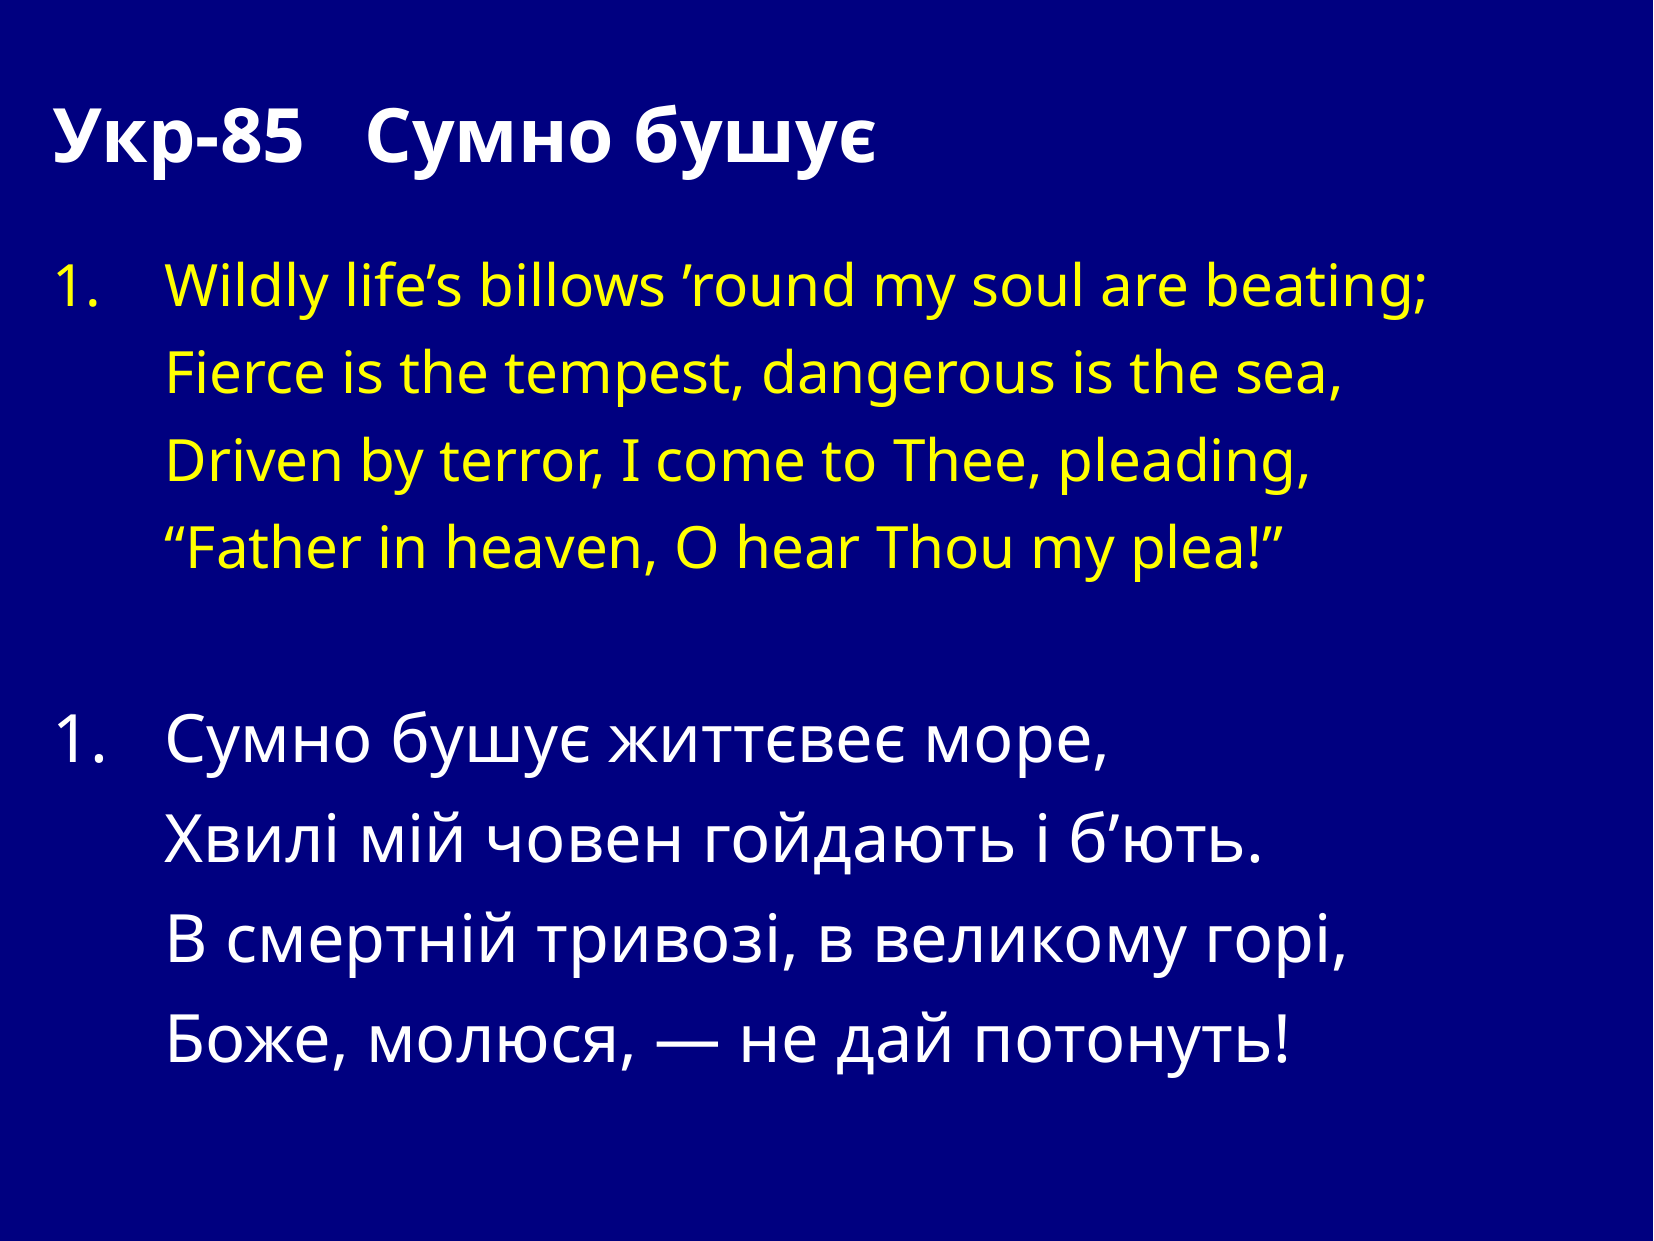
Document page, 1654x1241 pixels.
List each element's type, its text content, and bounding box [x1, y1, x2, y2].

text_box 1. Сумно бушує життєвеє море, Хвилі мій човен гойдають і б’ють. В смертній тривозі, в великому горі, Боже, молюся, ― не дай потонуть! [37, 675, 1576, 1163]
text_box Укр-85 Сумно бушує [37, 75, 1576, 188]
text_box 1. Wildly life’s billows ’round my soul are beating; Fierce is the tempest, dangerous is the sea, Driven by terror, I come to Thee, pleading, “Father in heaven, O hear Thou my plea!” [37, 150, 1651, 638]
